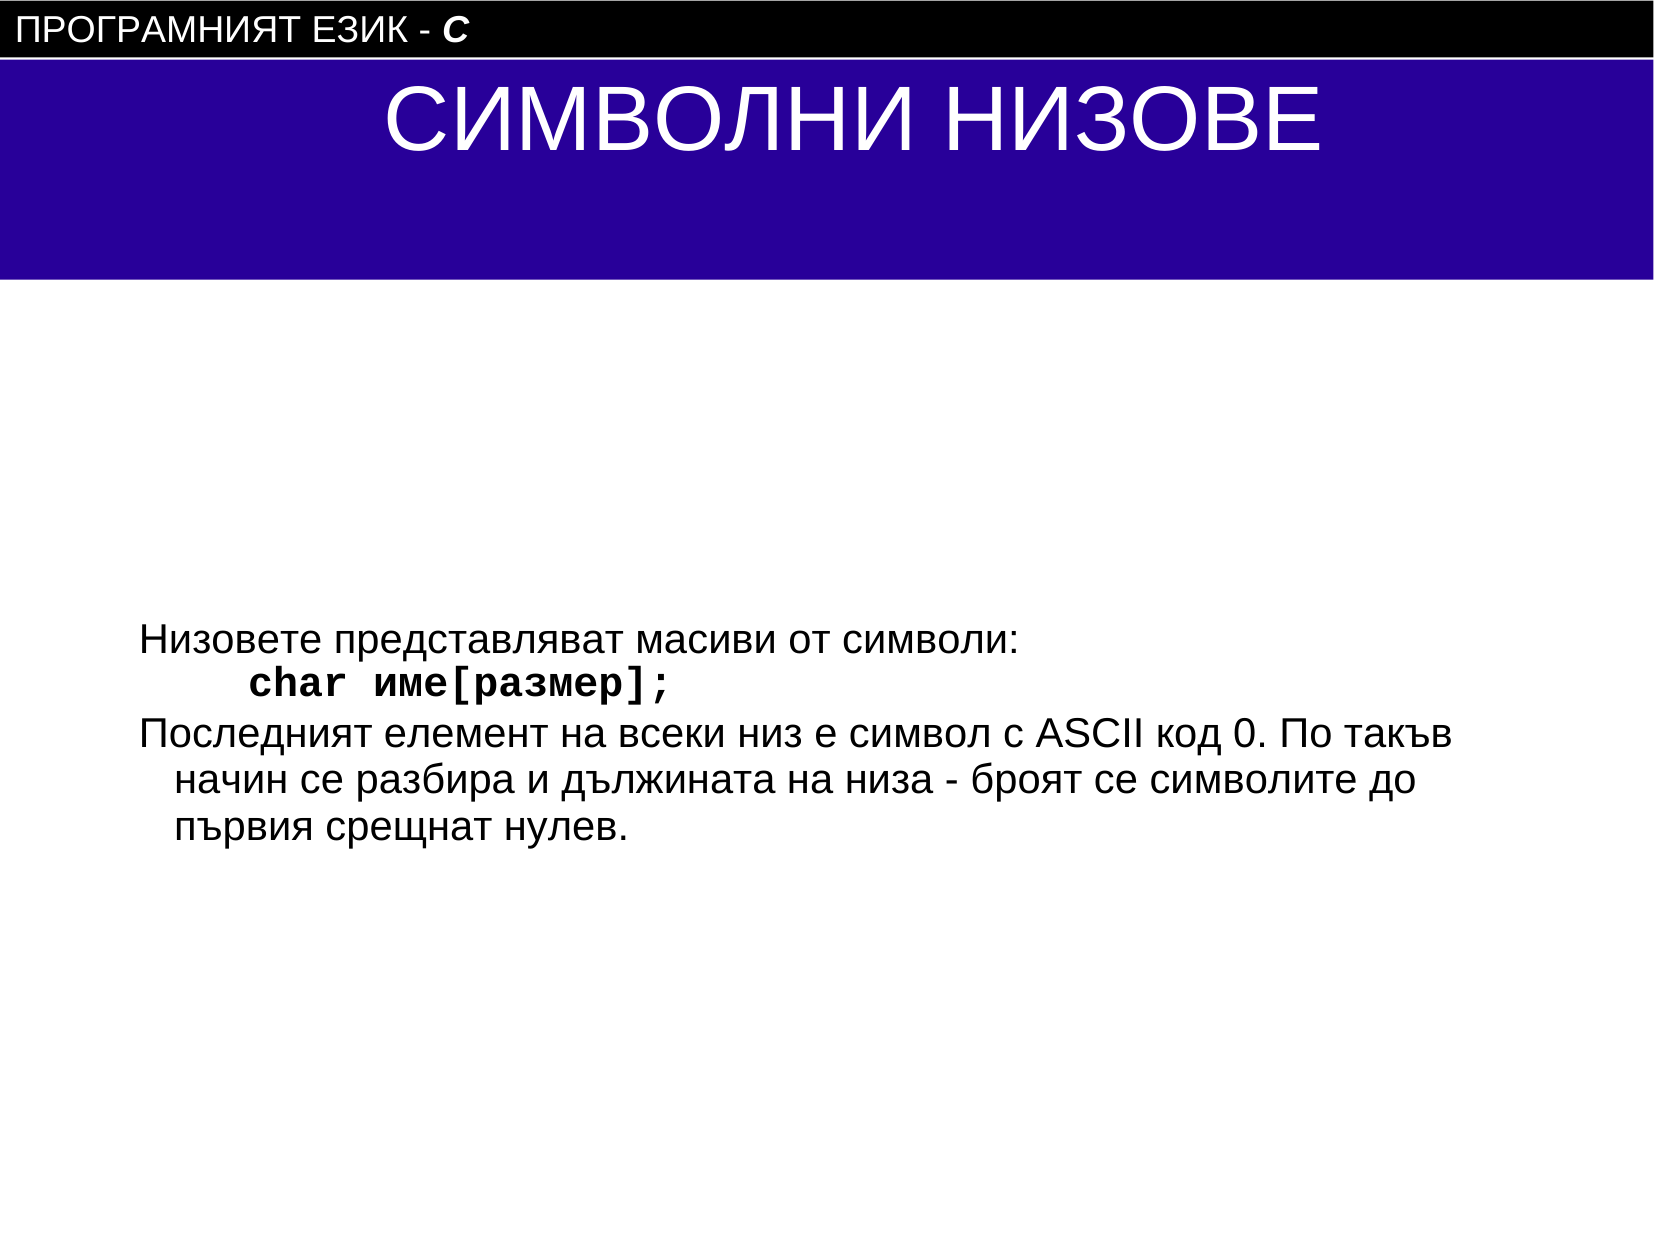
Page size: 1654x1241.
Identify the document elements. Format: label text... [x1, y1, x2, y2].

text_box ПРОГРАМНИЯT ЕЗИК - С [0, 0, 1654, 58]
text_box СИМВОЛНИ НИЗОВЕ [0, 59, 1654, 280]
text_box Низовете представляват масиви от символи: char име[размер]; Последният елемент на всеки низ е символ с ASCII код 0. По такъв начин се разбира и дължината на низа - броят се символите до първия срещнат нулев. [88, 608, 1565, 857]
